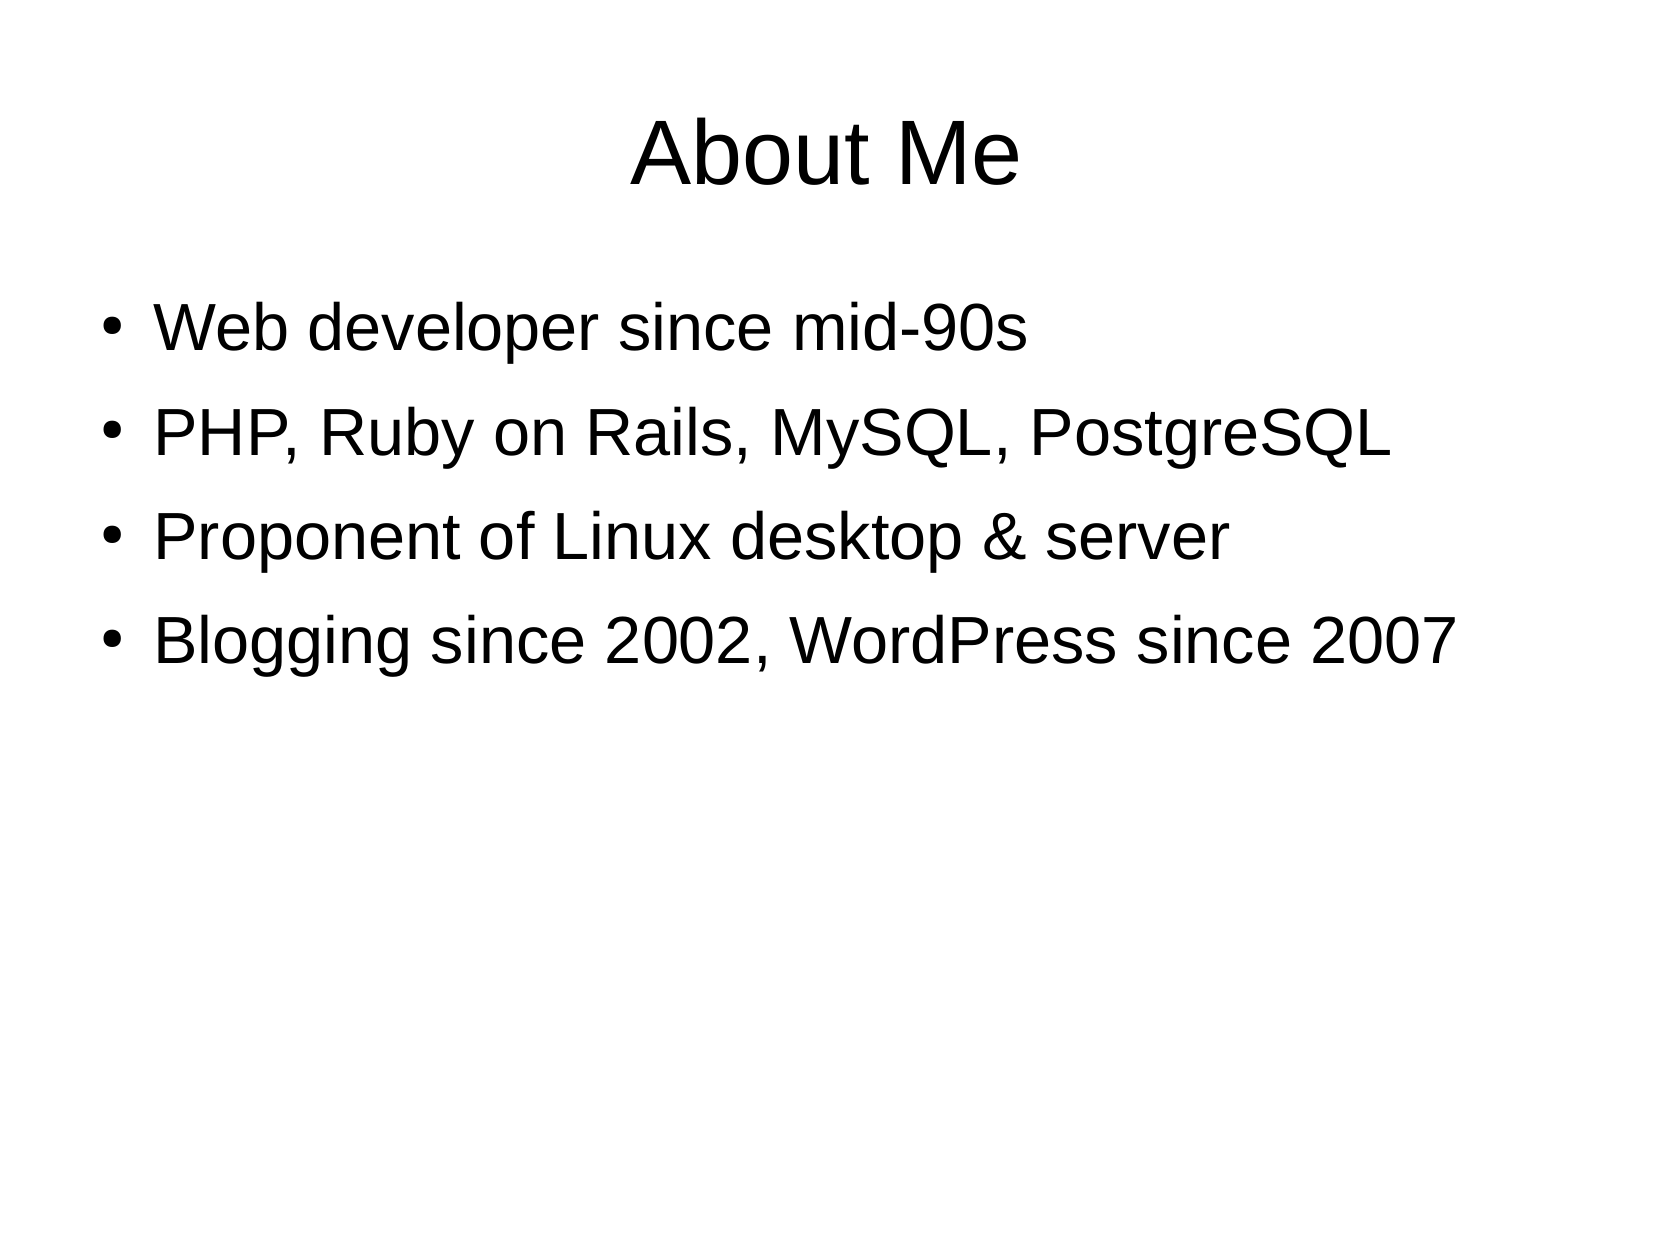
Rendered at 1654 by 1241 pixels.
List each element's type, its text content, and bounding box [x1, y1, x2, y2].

title About Me [82, 49, 1571, 257]
list Web developer since mid-90s PHP, Ruby on Rails, MySQL, PostgreSQL Proponent of Linux desktop & server Blogging since 2002, WordPress since 2007 [82, 290, 1571, 1010]
